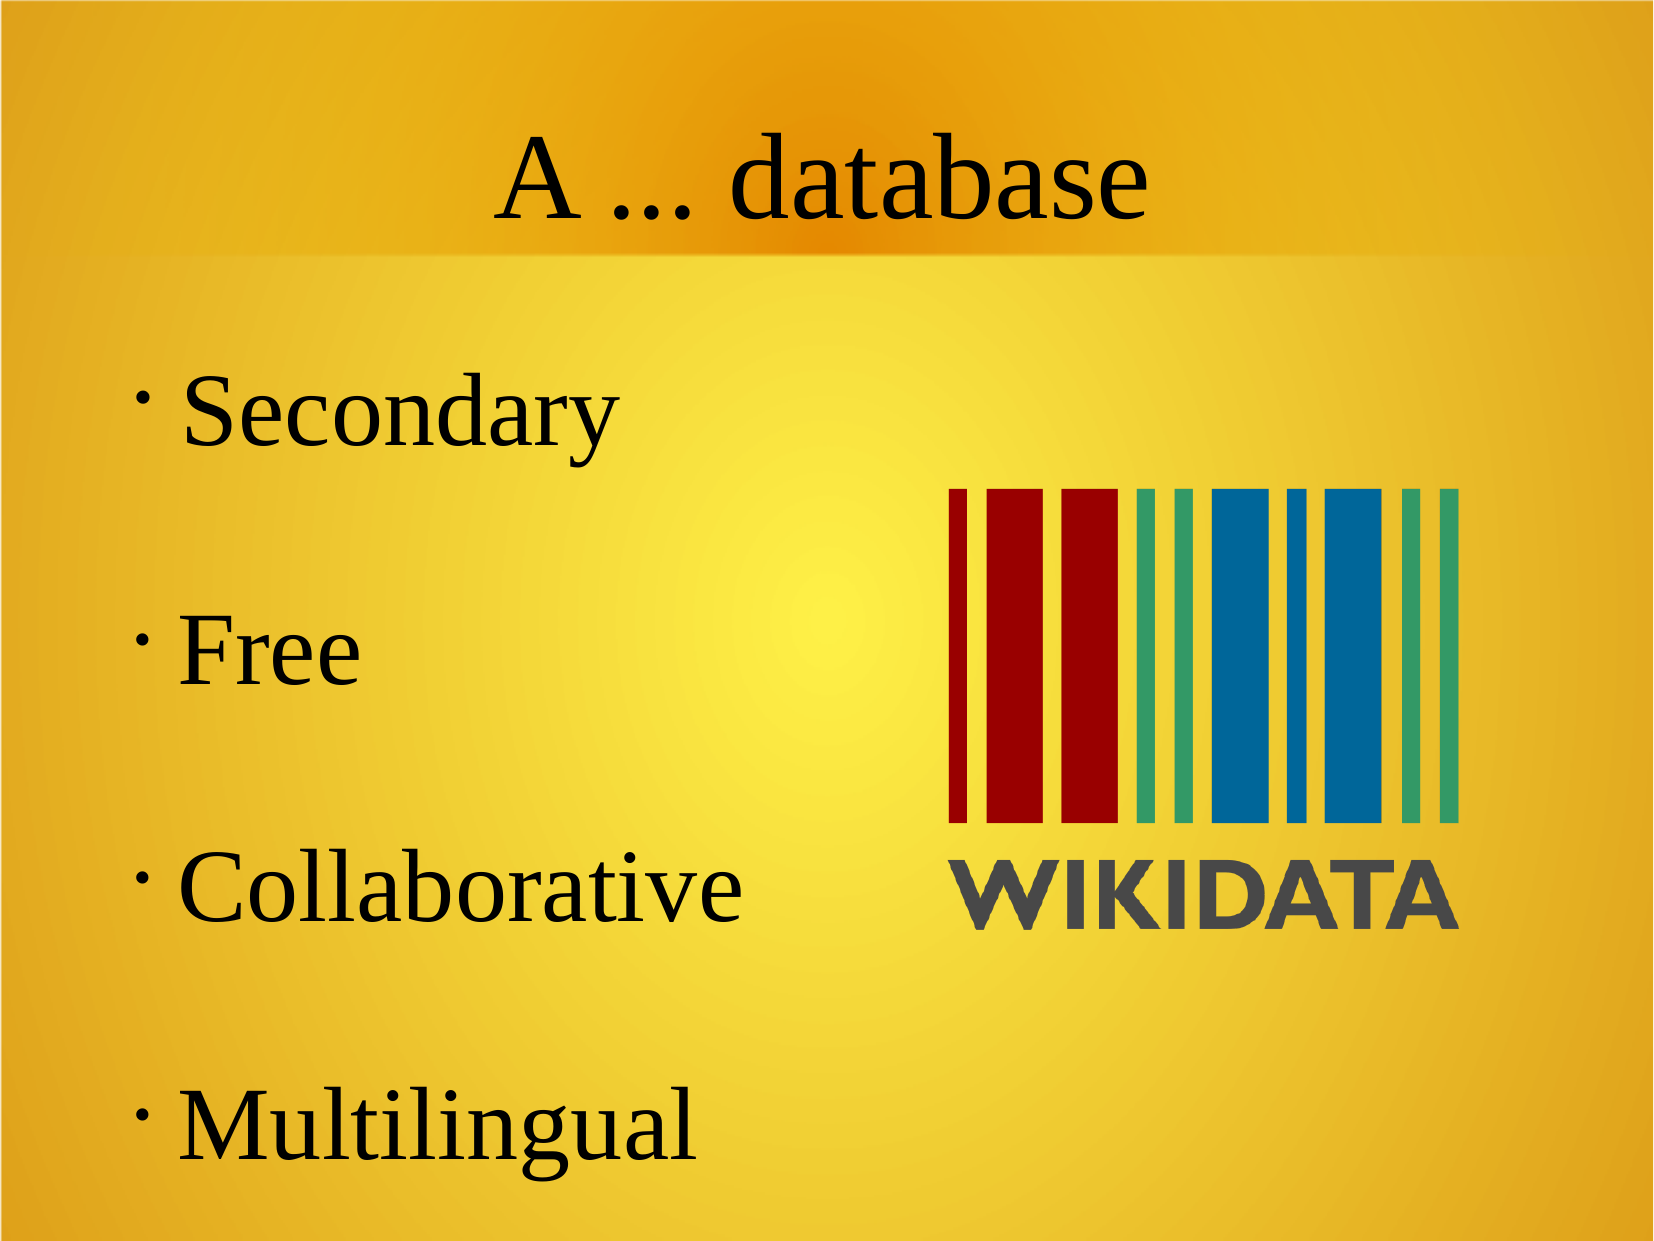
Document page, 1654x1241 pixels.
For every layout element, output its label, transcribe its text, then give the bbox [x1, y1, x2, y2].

picture [0, 0, 1654, 1241]
subtitle Secondary Free Collaborative Multilingual [134, 202, 1520, 1145]
title A ... database [78, 70, 1567, 278]
